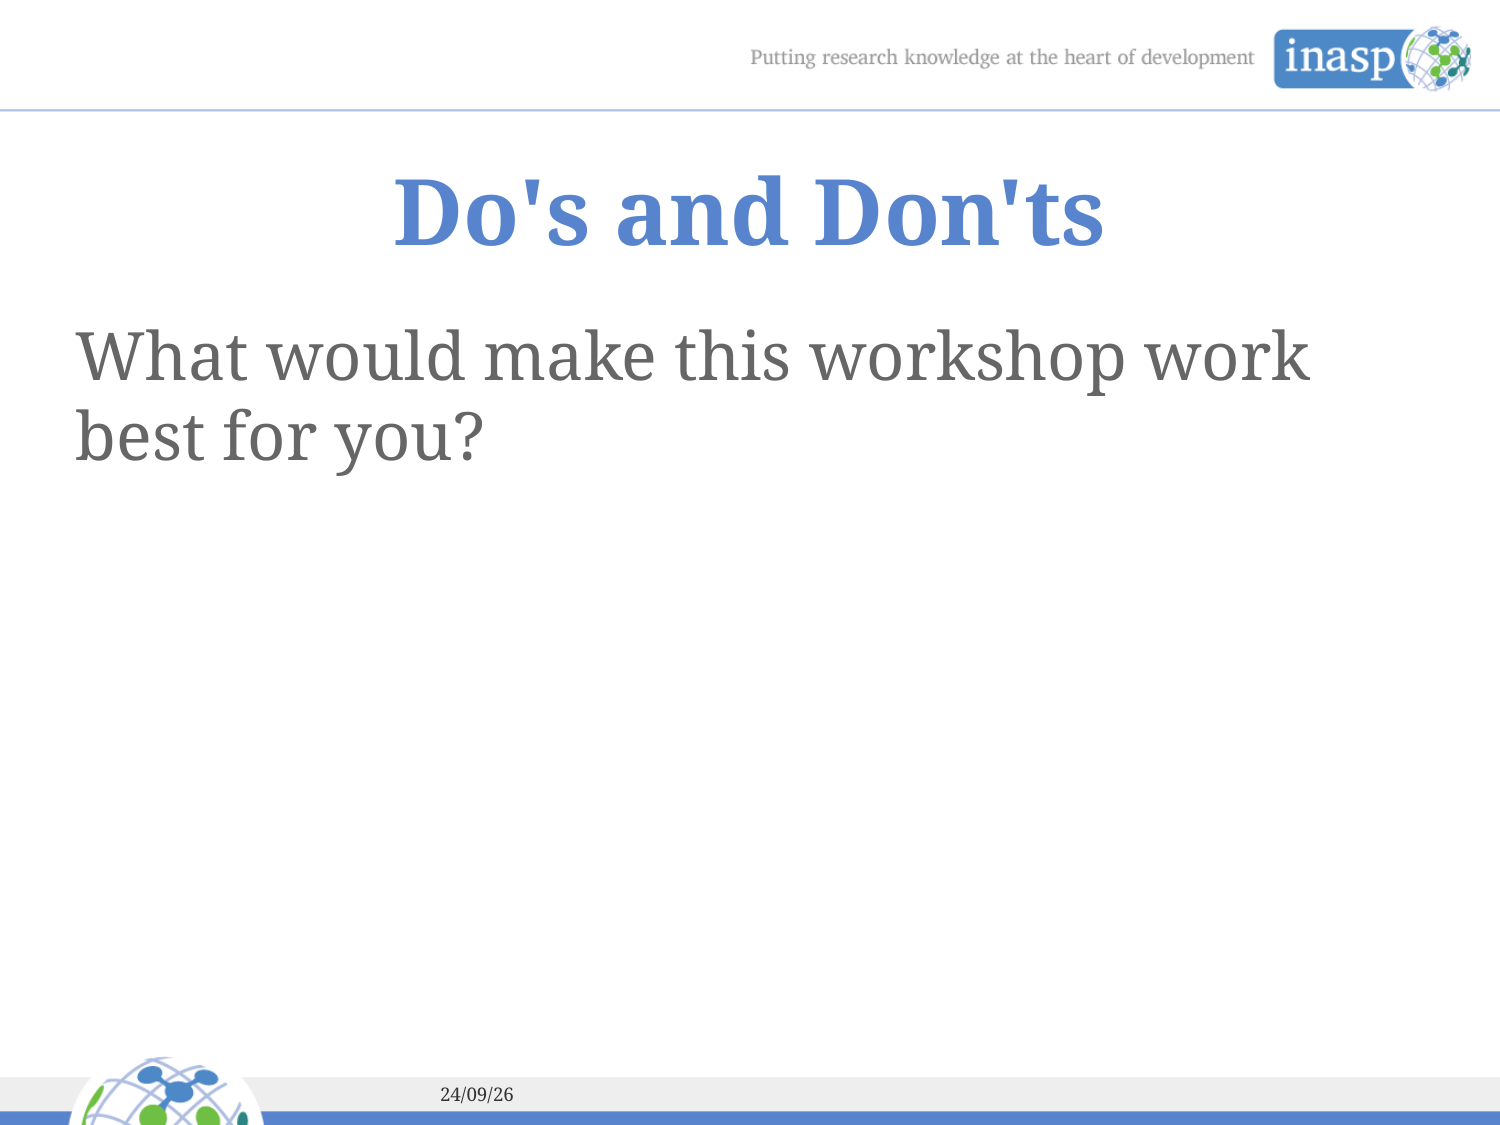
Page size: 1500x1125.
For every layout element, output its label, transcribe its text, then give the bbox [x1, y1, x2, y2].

list What would make this workshop work best for you? [75, 313, 1426, 967]
picture [0, 0, 1500, 1125]
title Do's and Don'ts [75, 129, 1426, 313]
